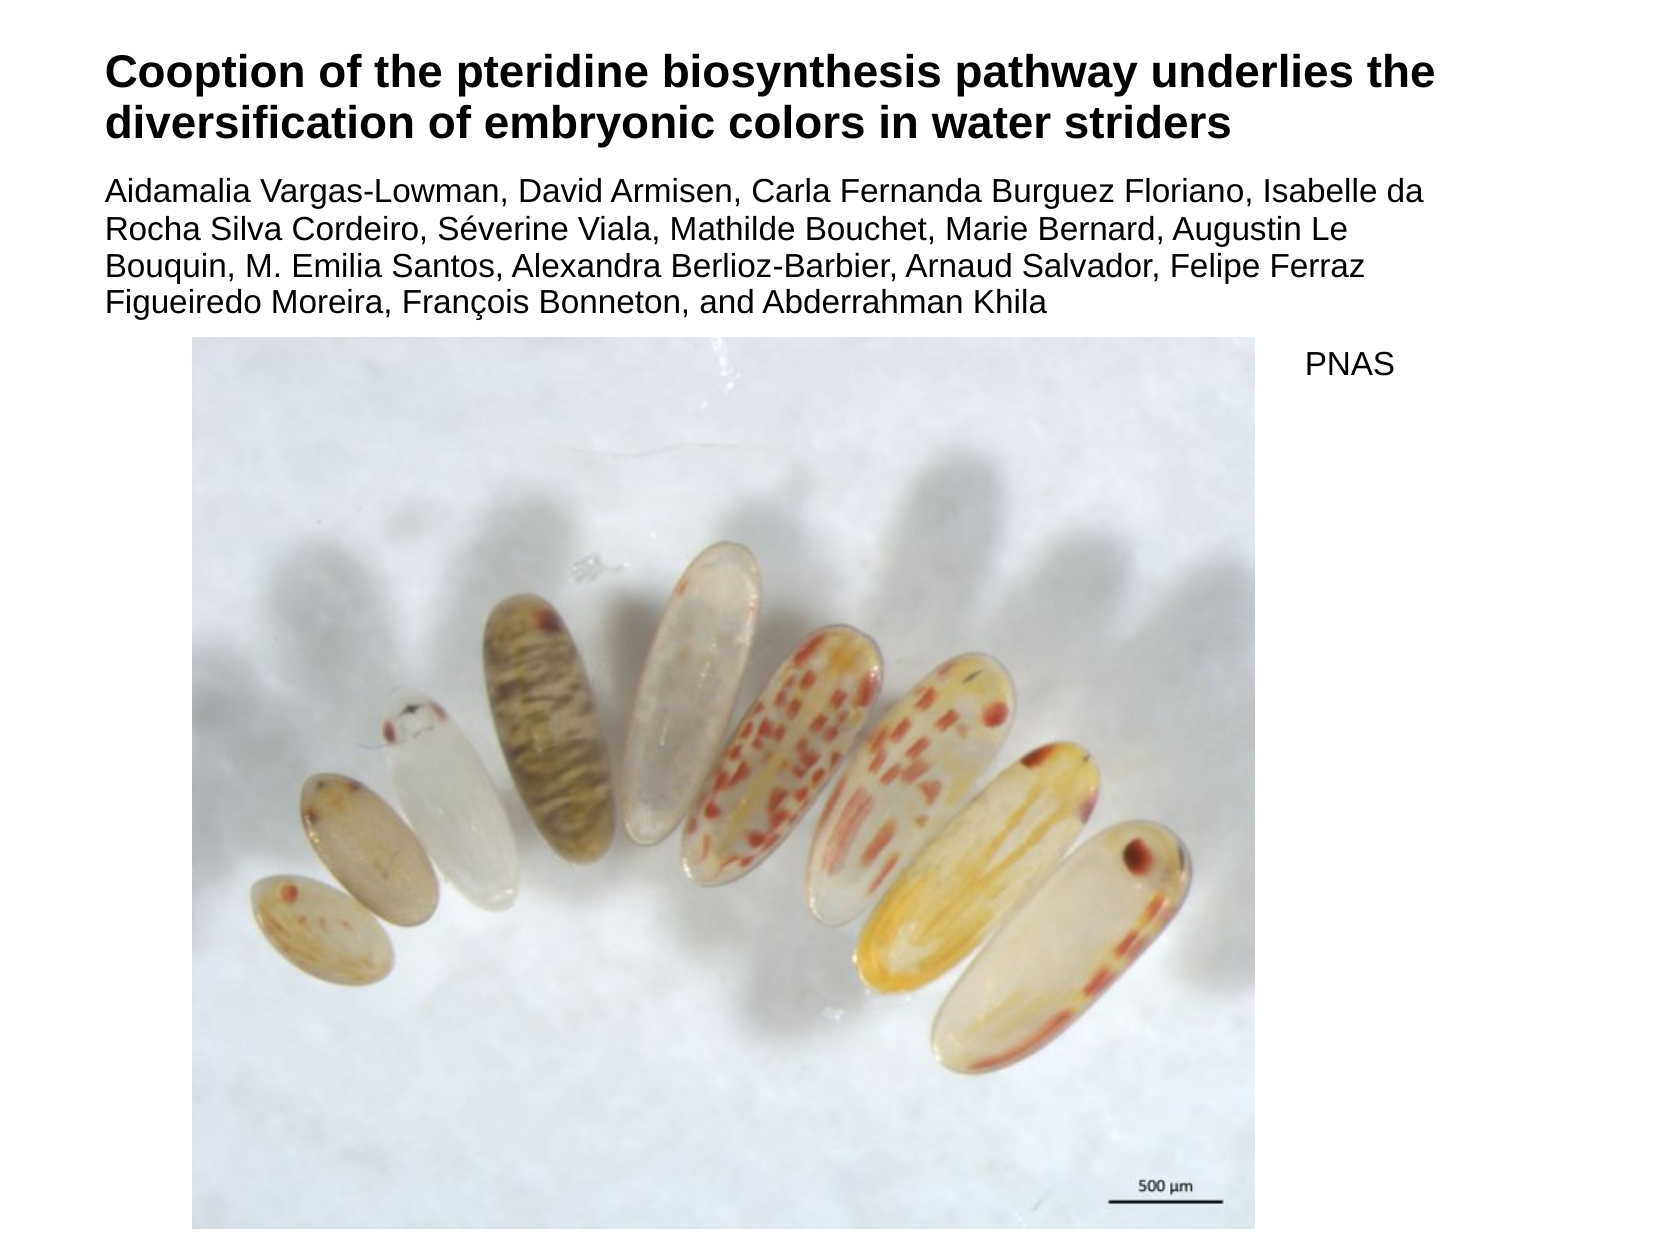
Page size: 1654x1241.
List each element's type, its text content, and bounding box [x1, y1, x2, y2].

picture [192, 545, 1255, 1229]
text_box Cooption of the pteridine biosynthesis pathway underlies the diversification of embryonic colors in water striders Aidamalia Vargas-Lowman, David Armisen, Carla Fernanda Burguez Floriano, Isabelle da Rocha Silva Cordeiro, Séverine Viala, Mathilde Bouchet, Marie Bernard, Augustin Le Bouquin, M. Emilia Santos, Alexandra Berlioz-Barbier, Arnaud Salvador, Felipe Ferraz Figueiredo Moreira, François Bonneton, and Abderrahman Khila PNAS [90, 38, 1452, 545]
